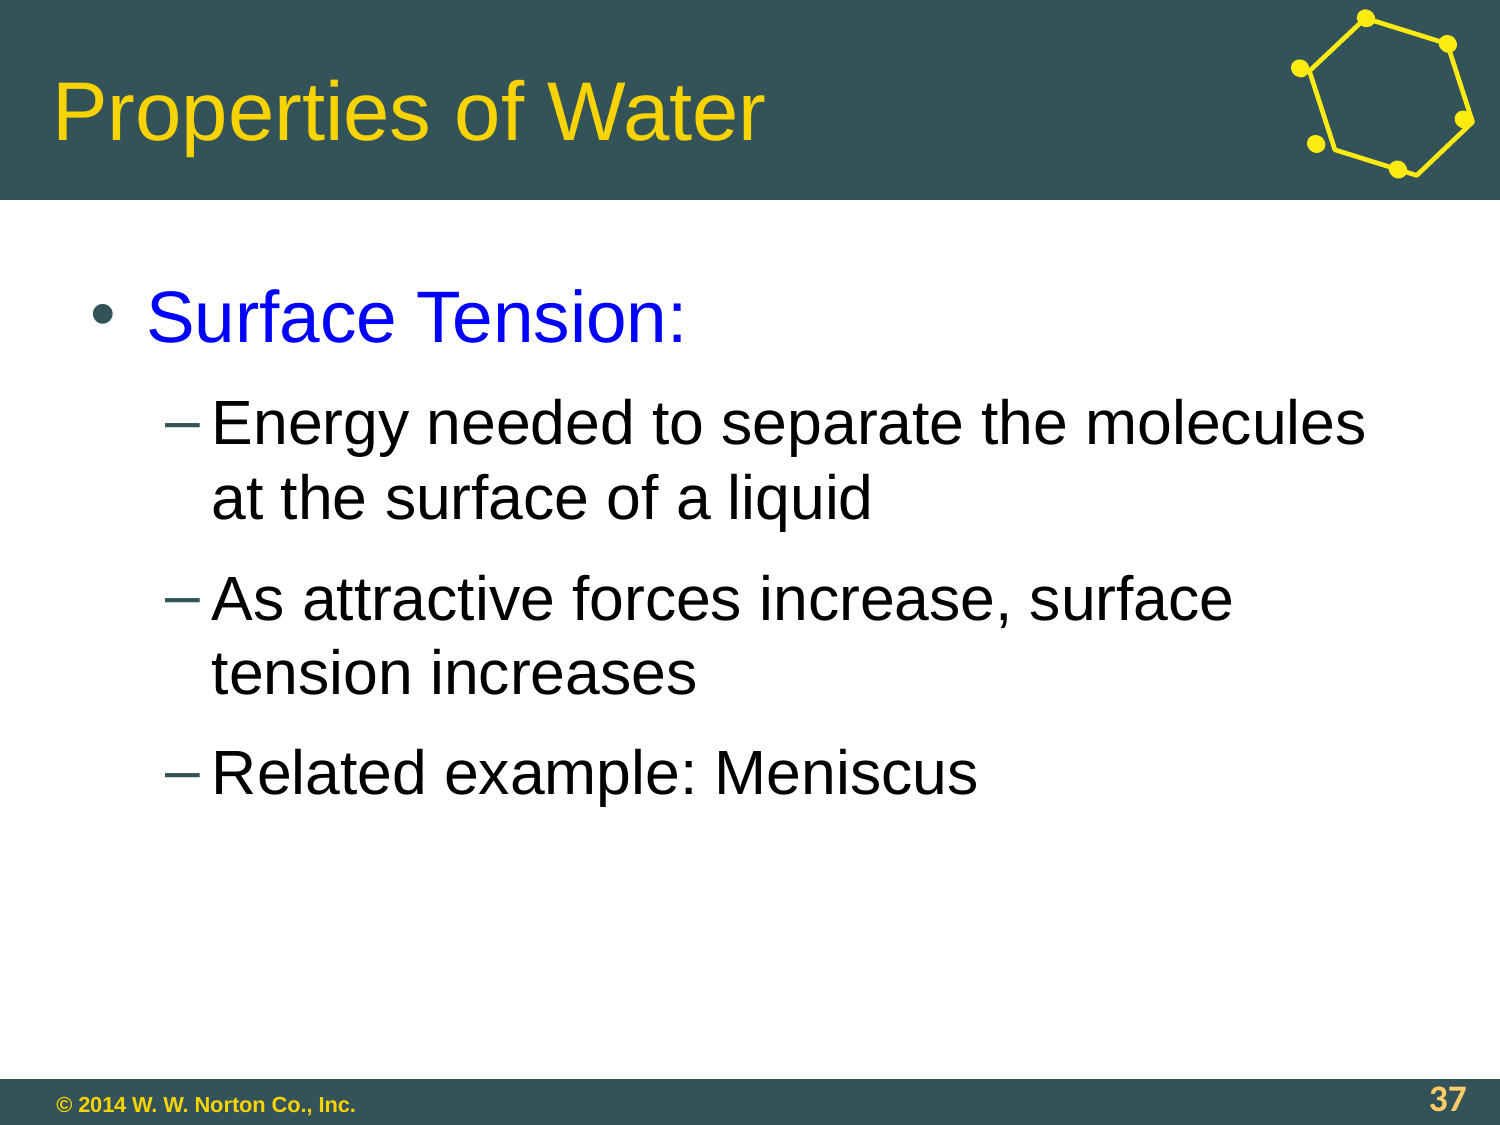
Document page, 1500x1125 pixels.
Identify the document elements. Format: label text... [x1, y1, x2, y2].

list Surface Tension: Energy needed to separate the molecules at the surface of a liquid As attractive forces increase, surface tension increases Related example: Meniscus [75, 262, 1438, 1025]
title Properties of Water [37, 19, 1118, 195]
slide_number <number> [1412, 1074, 1482, 1119]
